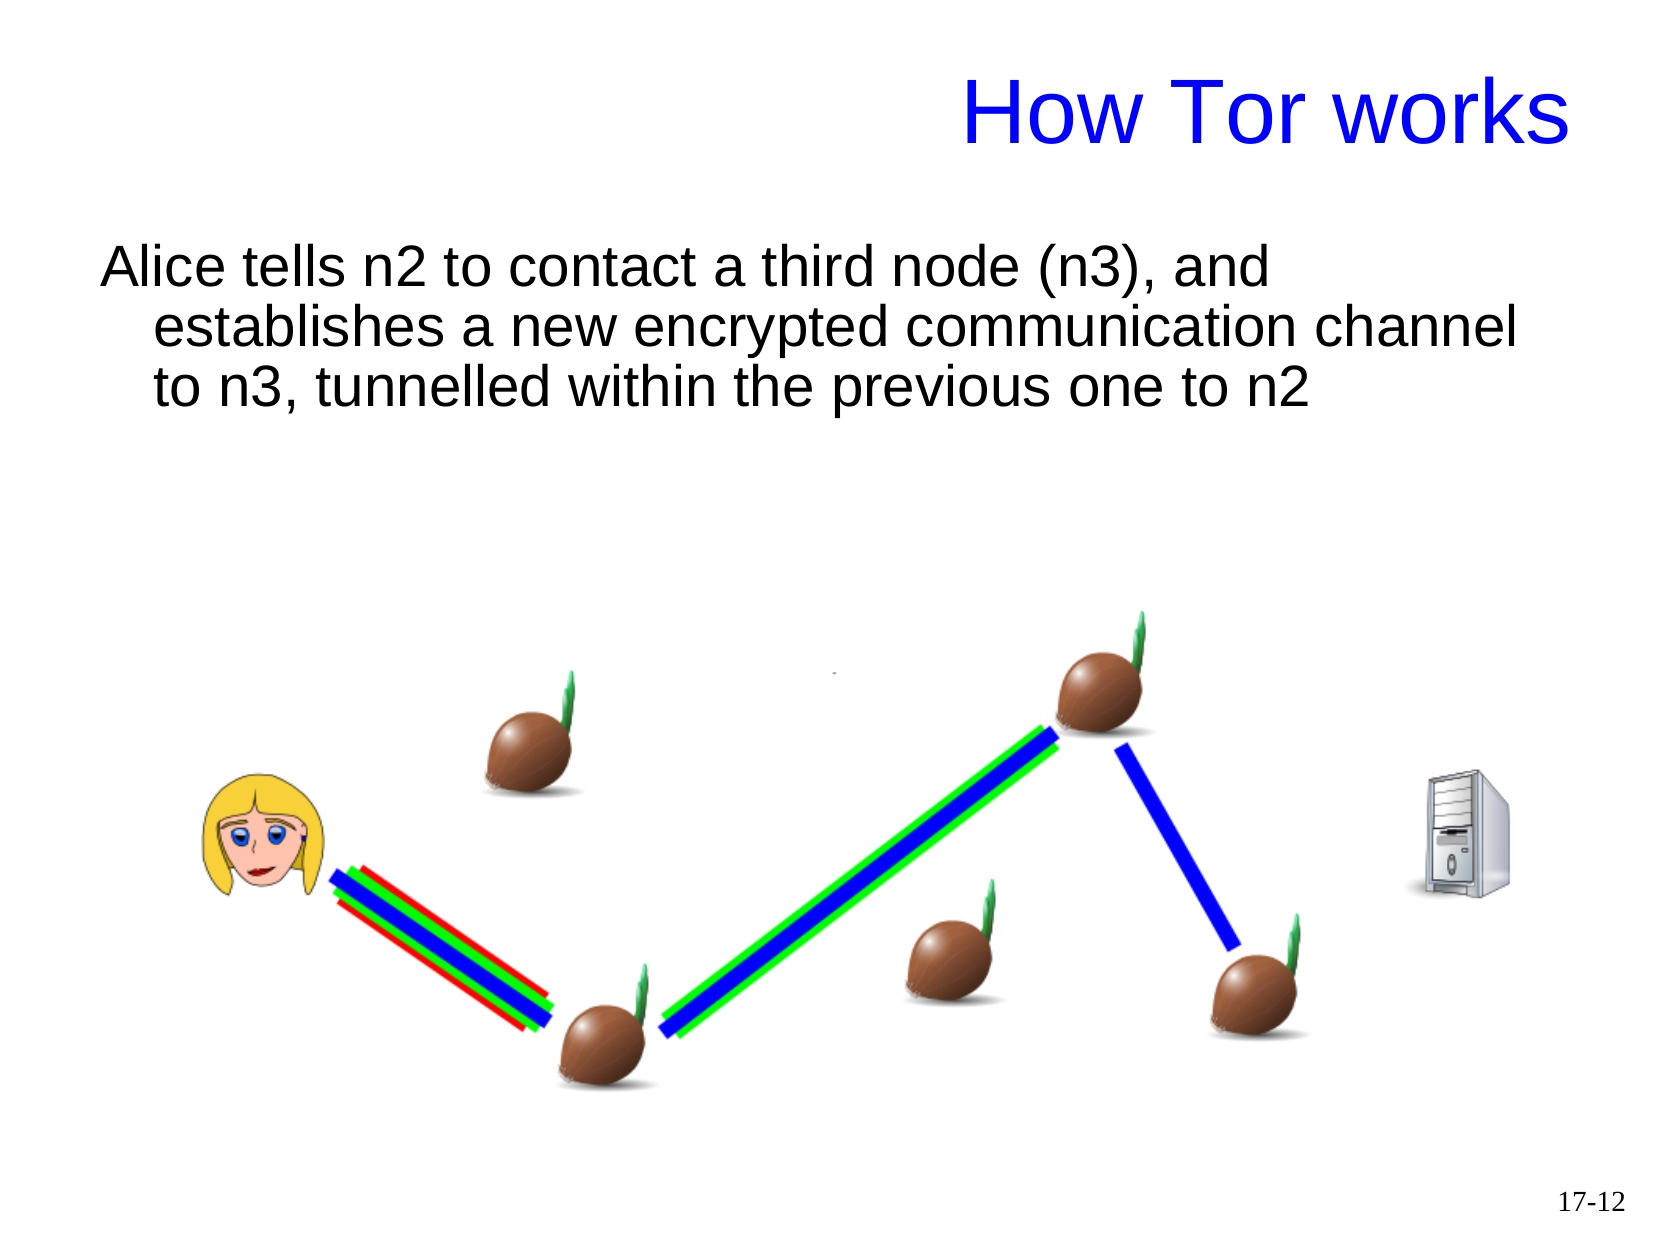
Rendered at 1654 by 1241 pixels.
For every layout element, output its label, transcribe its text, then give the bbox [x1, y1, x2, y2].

title How Tor works [84, 18, 1573, 211]
picture [150, 599, 1557, 1132]
list Alice tells n2 to contact a third node (n3), and establishes a new encrypted communication channel to n3, tunnelled within the previous one to n2 [82, 237, 1571, 1156]
